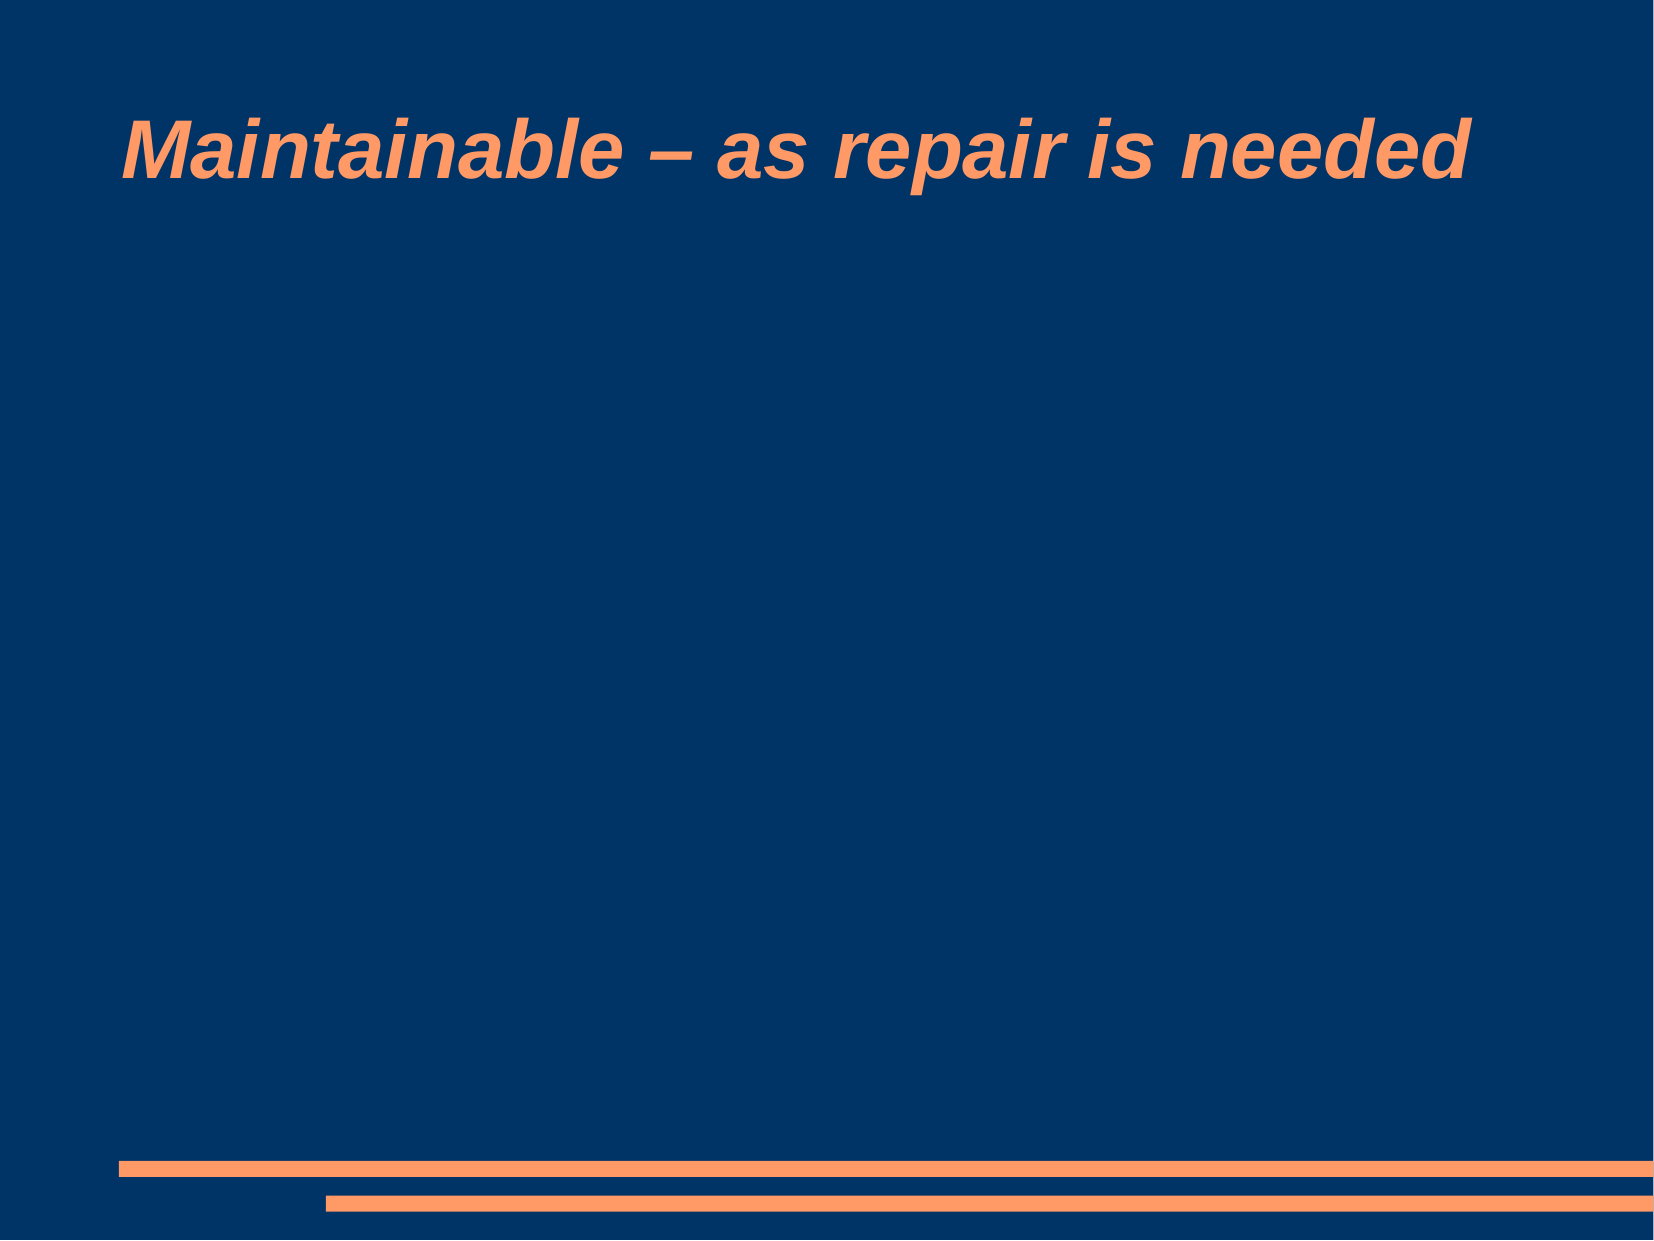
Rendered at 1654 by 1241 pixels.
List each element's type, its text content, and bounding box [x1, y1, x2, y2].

title Maintainable – as repair is needed [121, 46, 1534, 254]
